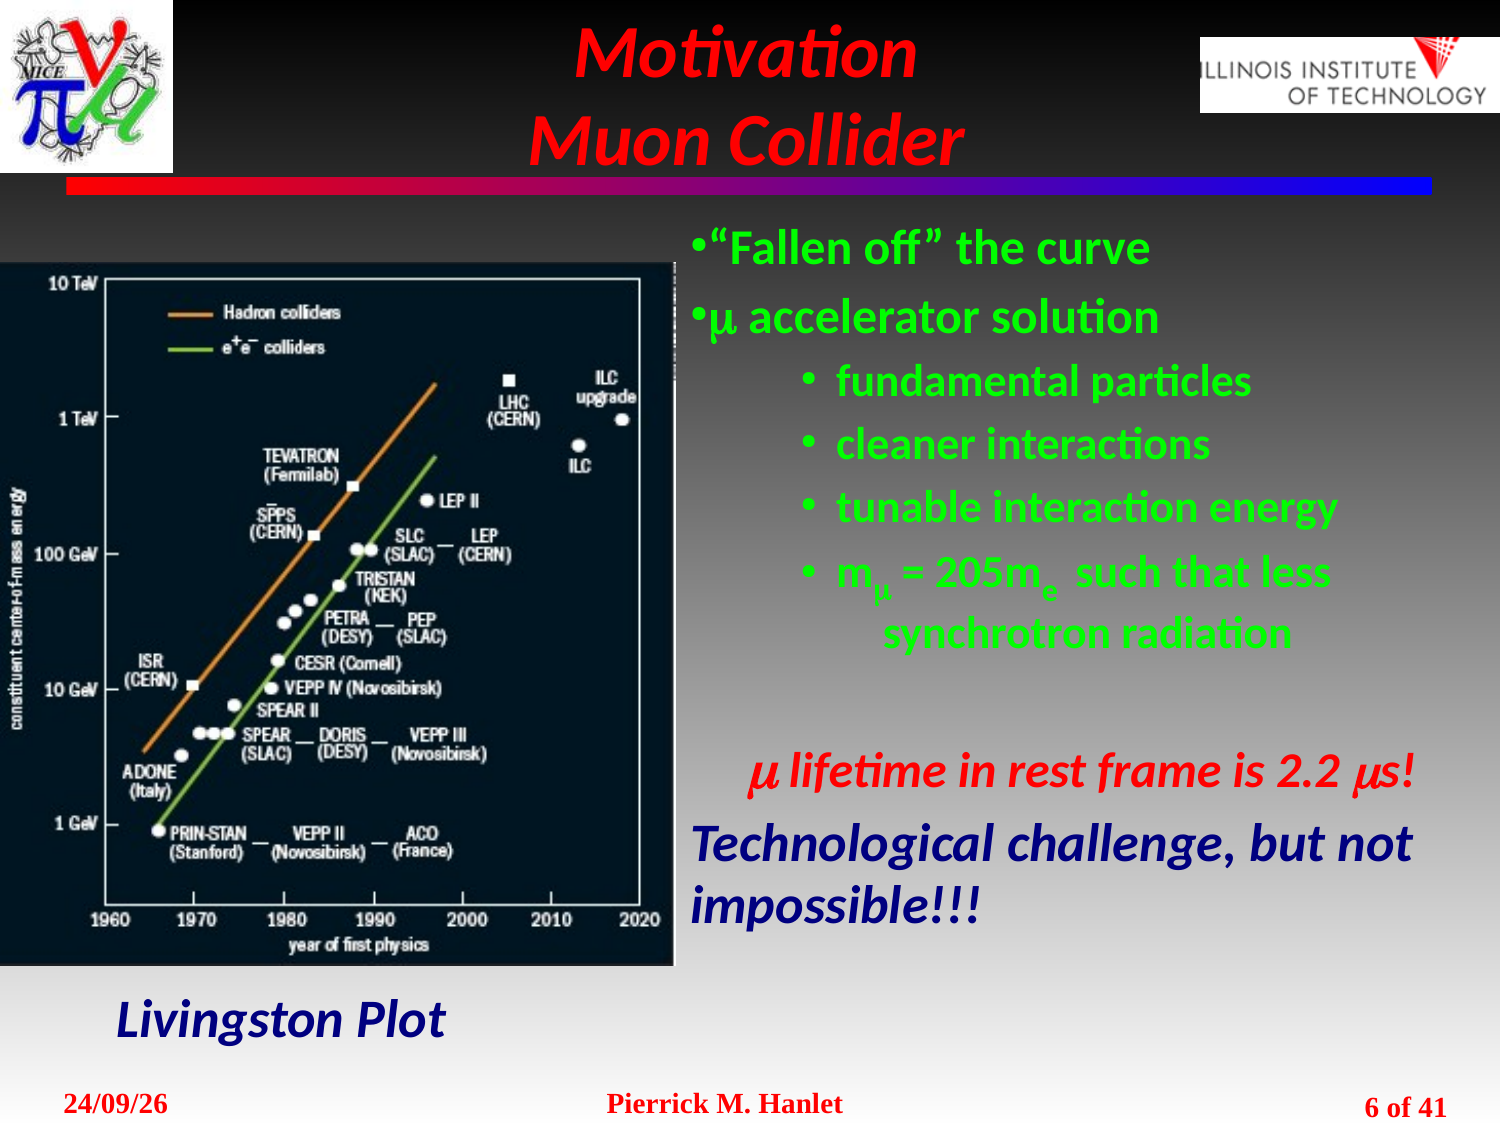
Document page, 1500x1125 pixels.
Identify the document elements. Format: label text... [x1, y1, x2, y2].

list “Fallen off” the curve m accelerator solution fundamental particles cleaner interactions tunable interaction energy mm = 205me such that less synchrotron radiation m lifetime in rest frame is 2.2 ms! Technological challenge, but not impossible!!! [675, 209, 1500, 1110]
picture [0, 0, 173, 173]
picture [0, 262, 676, 967]
text_box Livingston Plot [37, 985, 526, 1051]
picture [1259, 37, 1500, 113]
title Motivation Muon Collider [234, 0, 1259, 191]
